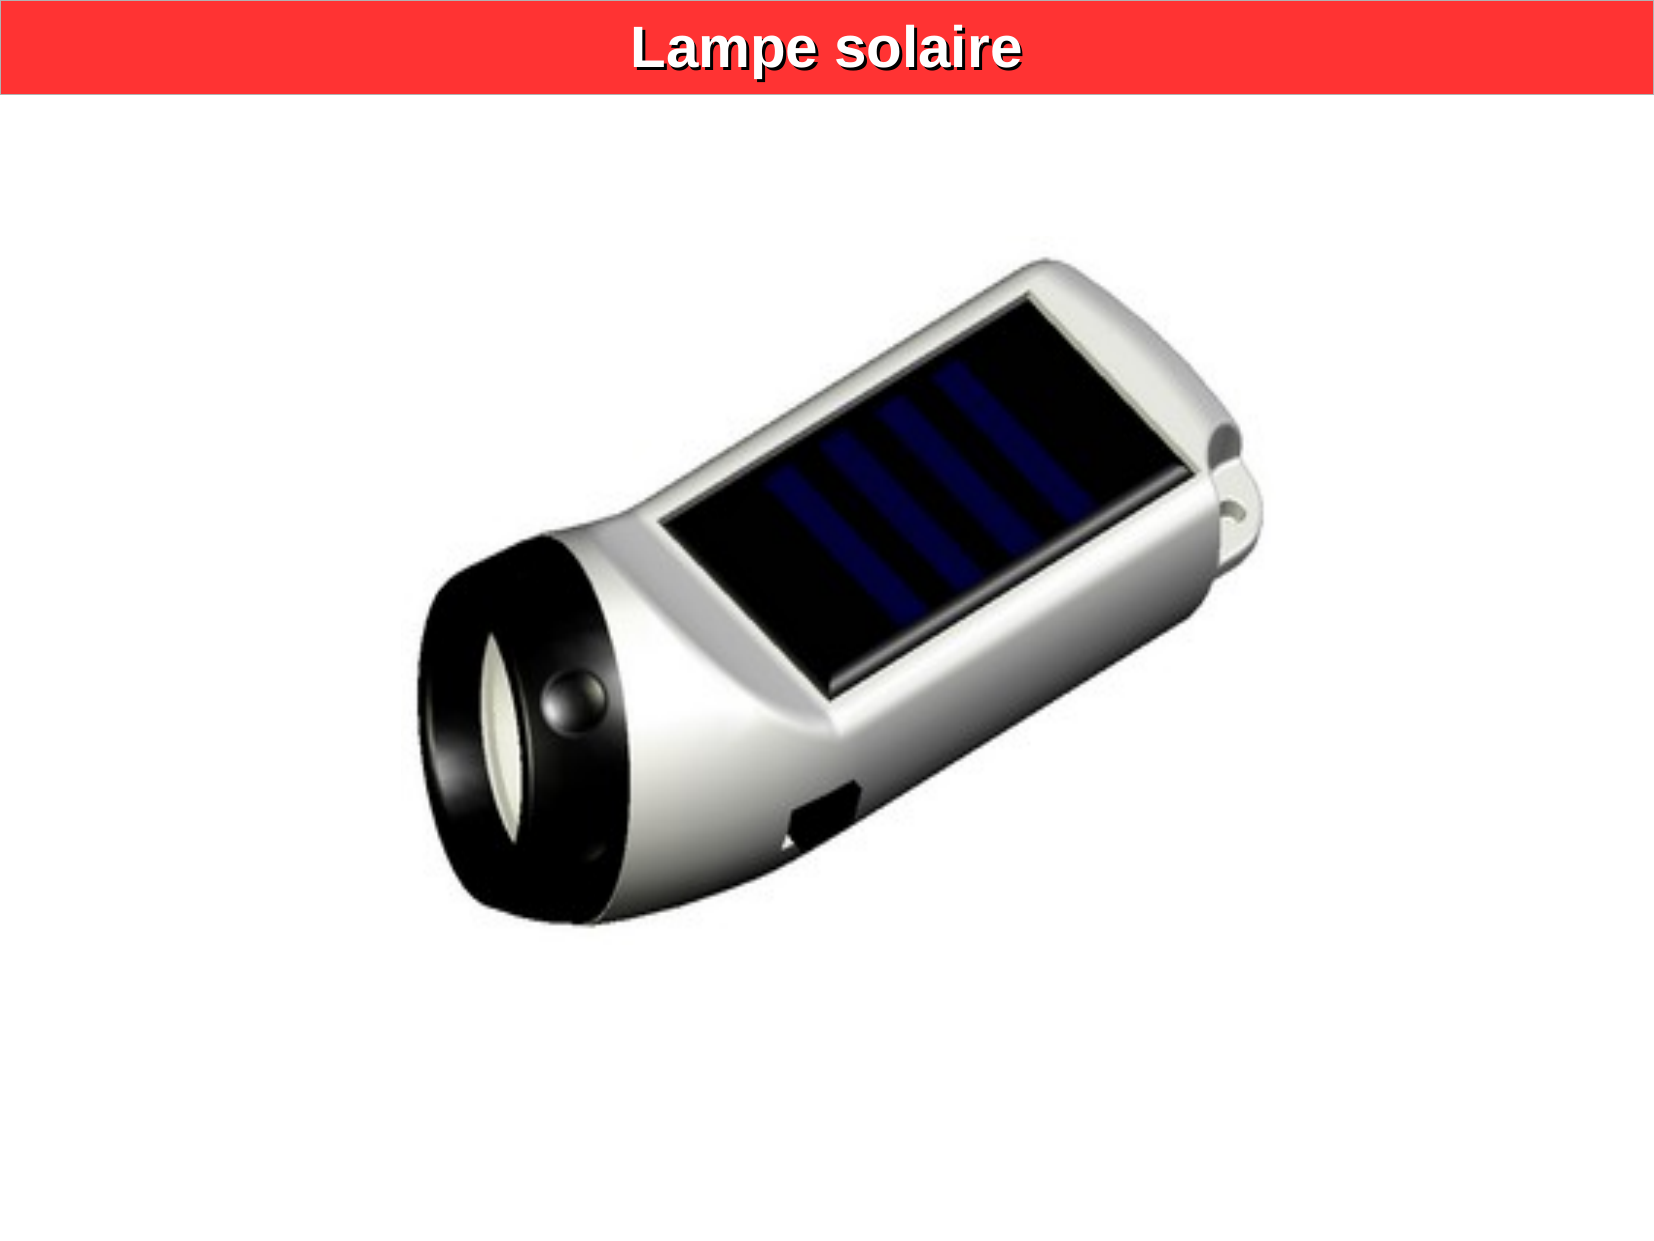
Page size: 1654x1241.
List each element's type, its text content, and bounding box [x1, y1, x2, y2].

text_box Lampe solaire [0, 0, 1654, 95]
picture [401, 236, 1276, 945]
